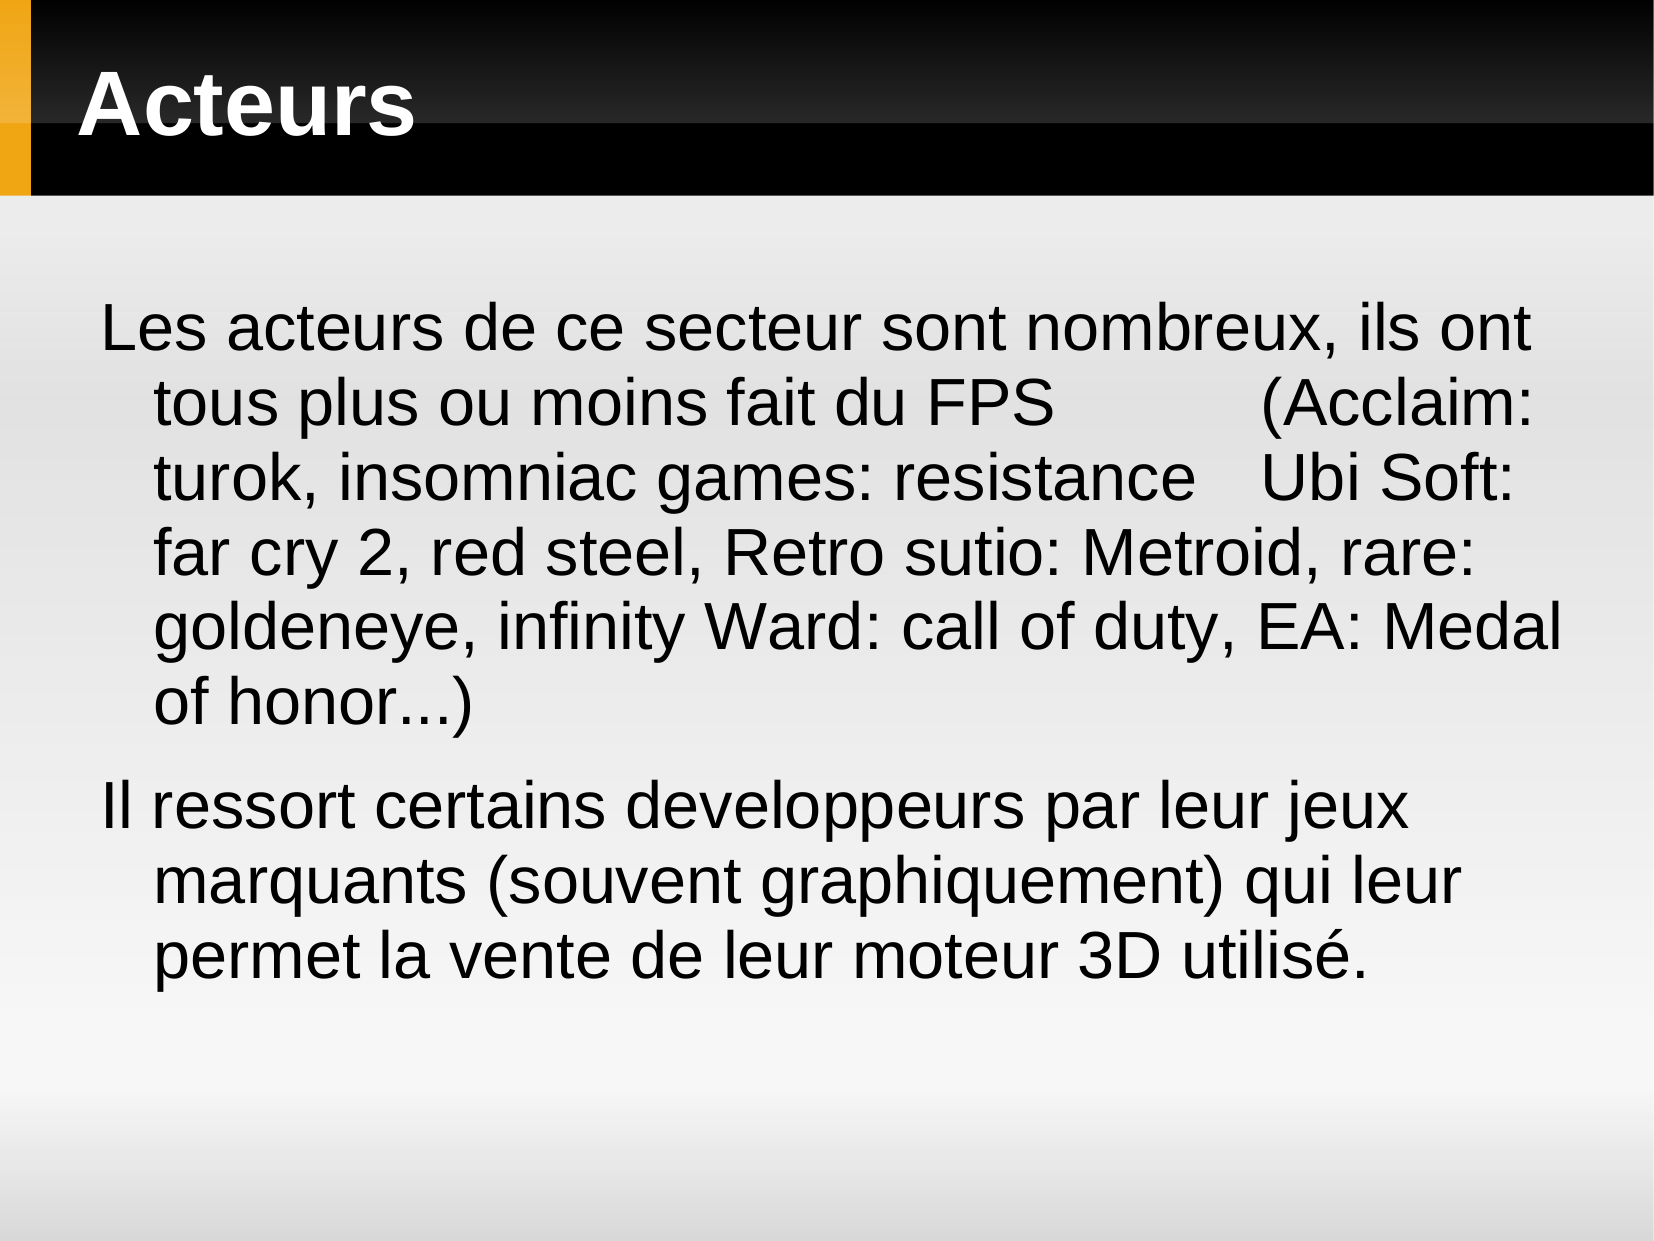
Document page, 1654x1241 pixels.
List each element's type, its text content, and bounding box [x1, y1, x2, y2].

title Acteurs [76, 7, 1565, 200]
list Les acteurs de ce secteur sont nombreux, ils ont tous plus ou moins fait du FPS (Acclaim: turok, insomniac games: resistance Ubi Soft: far cry 2, red steel, Retro sutio: Metroid, rare: goldeneye, infinity Ward: call of duty, EA: Medal of honor...) Il ressort certains developpeurs par leur jeux marquants (souvent graphiquement) qui leur permet la vente de leur moteur 3D utilisé. [82, 290, 1571, 1094]
picture [0, 0, 1654, 1241]
